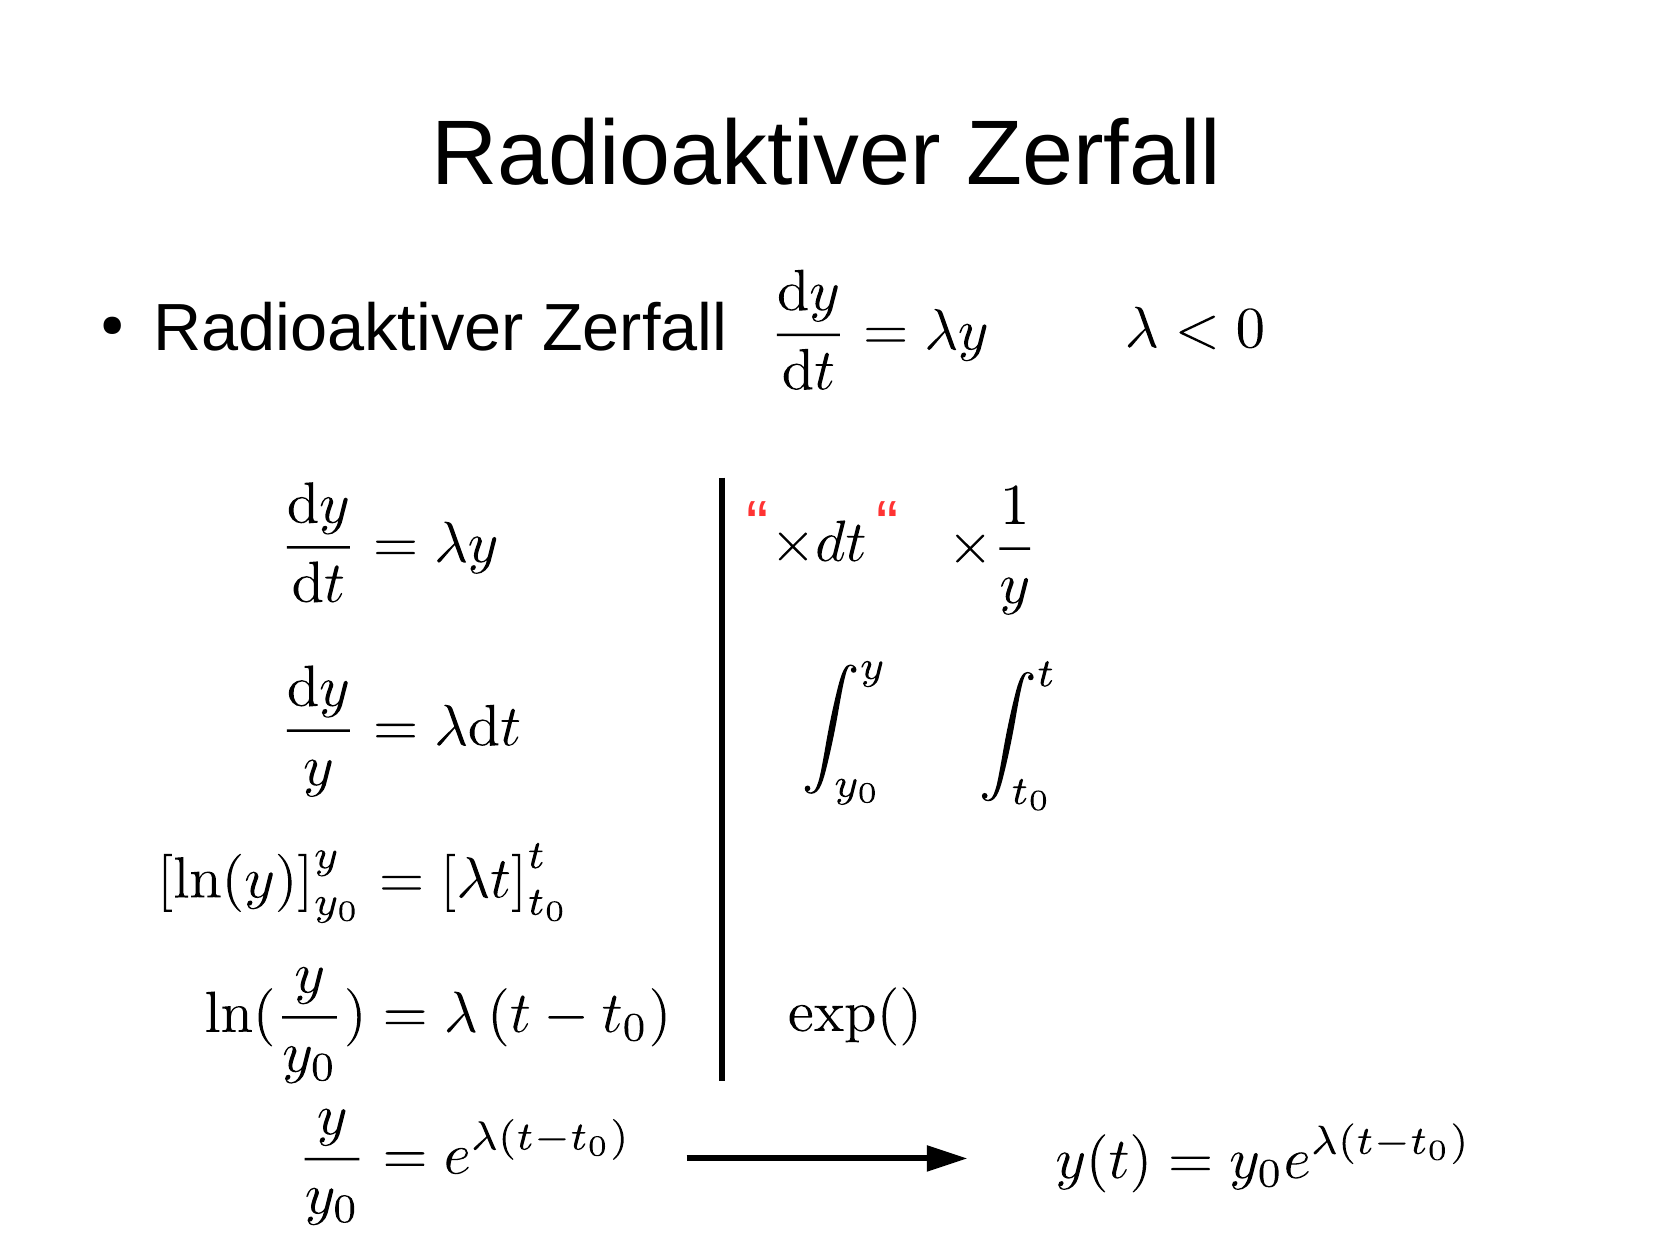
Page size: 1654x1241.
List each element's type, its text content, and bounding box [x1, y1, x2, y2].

text_box [286, 665, 521, 798]
text_box [204, 966, 672, 1084]
text_box [947, 485, 1031, 615]
text_box [801, 660, 885, 806]
text_box [787, 987, 922, 1046]
text_box “ [861, 479, 914, 570]
text_box [784, 520, 861, 566]
text_box [157, 842, 565, 924]
text_box “ [731, 479, 784, 570]
text_box [304, 1108, 629, 1226]
text_box [286, 482, 499, 603]
text_box [1055, 1123, 1469, 1193]
title Radioaktiver Zerfall [82, 49, 1571, 257]
text_box [1124, 306, 1265, 350]
list Radioaktiver Zerfall [82, 290, 1571, 1010]
text_box [978, 660, 1055, 811]
text_box [776, 269, 989, 390]
